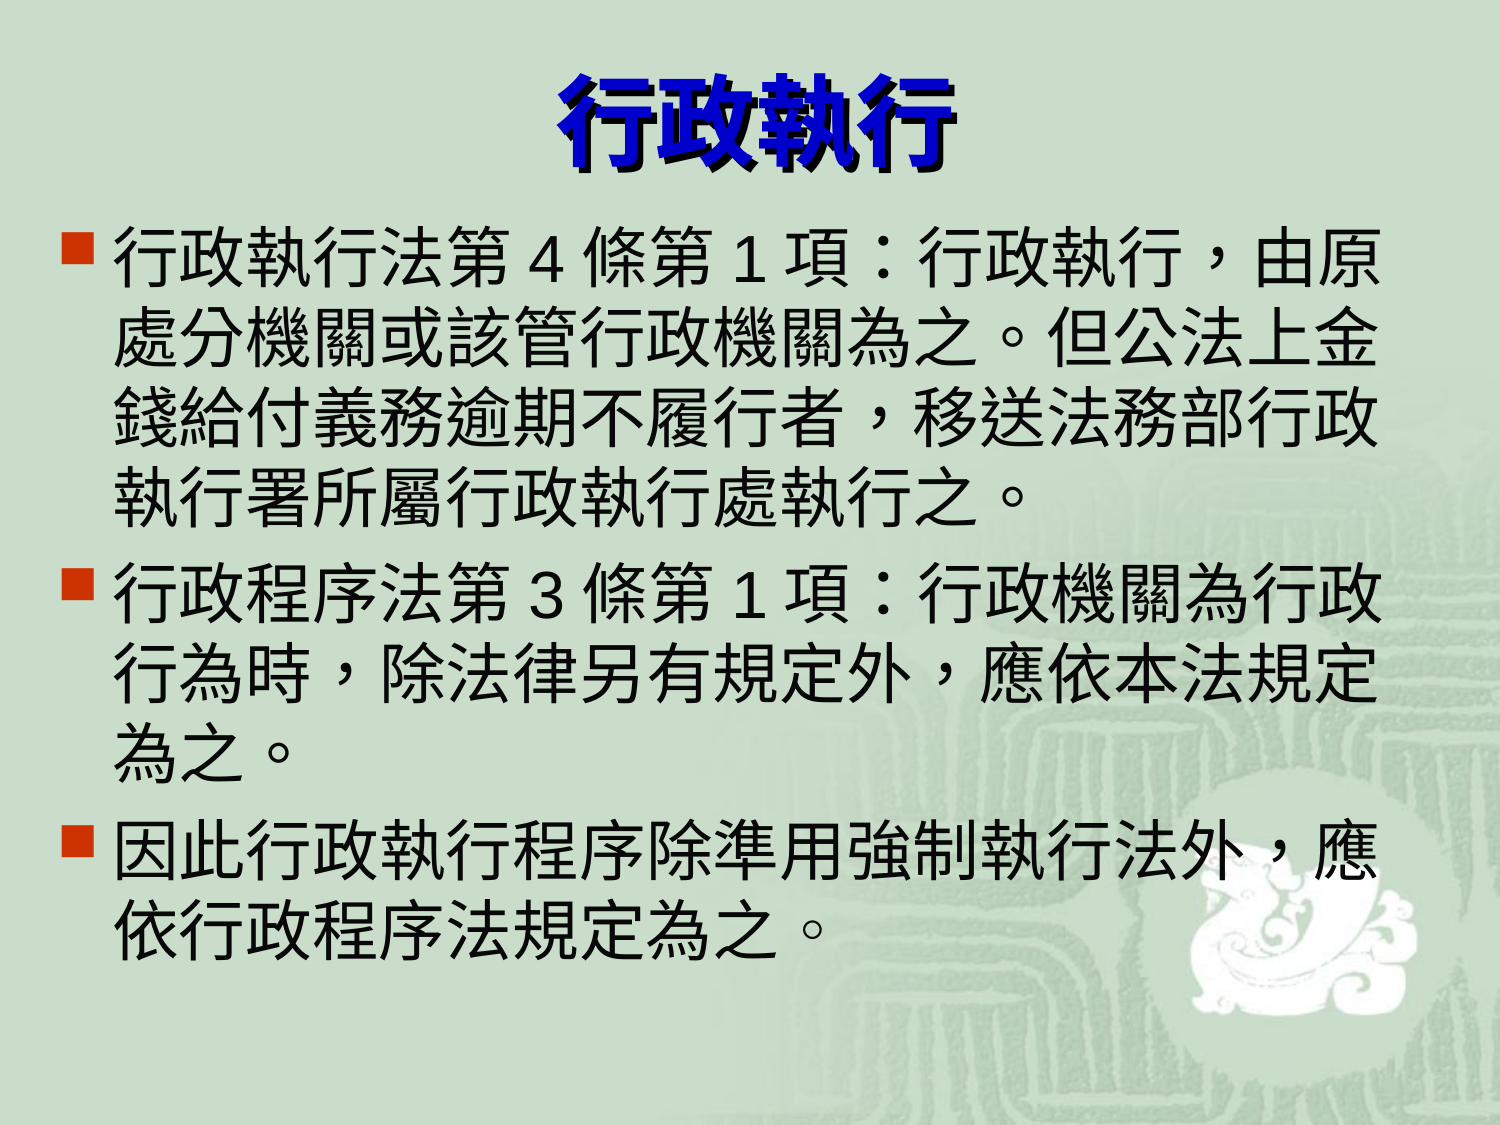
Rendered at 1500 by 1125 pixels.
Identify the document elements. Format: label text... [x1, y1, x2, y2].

picture [0, 0, 1500, 1125]
list 行政執行法第4條第1項：行政執行，由原處分機關或該管行政機關為之。但公法上金錢給付義務逾期不履行者，移送法務部行政執行署所屬行政執行處執行之。 行政程序法第3條第1項：行政機關為行政行為時，除法律另有規定外，應依本法規定為之。 因此行政執行程序除準用強制執行法外，應依行政程序法規定為之。 [41, 208, 1459, 1002]
title 行政執行 [64, 50, 1447, 187]
